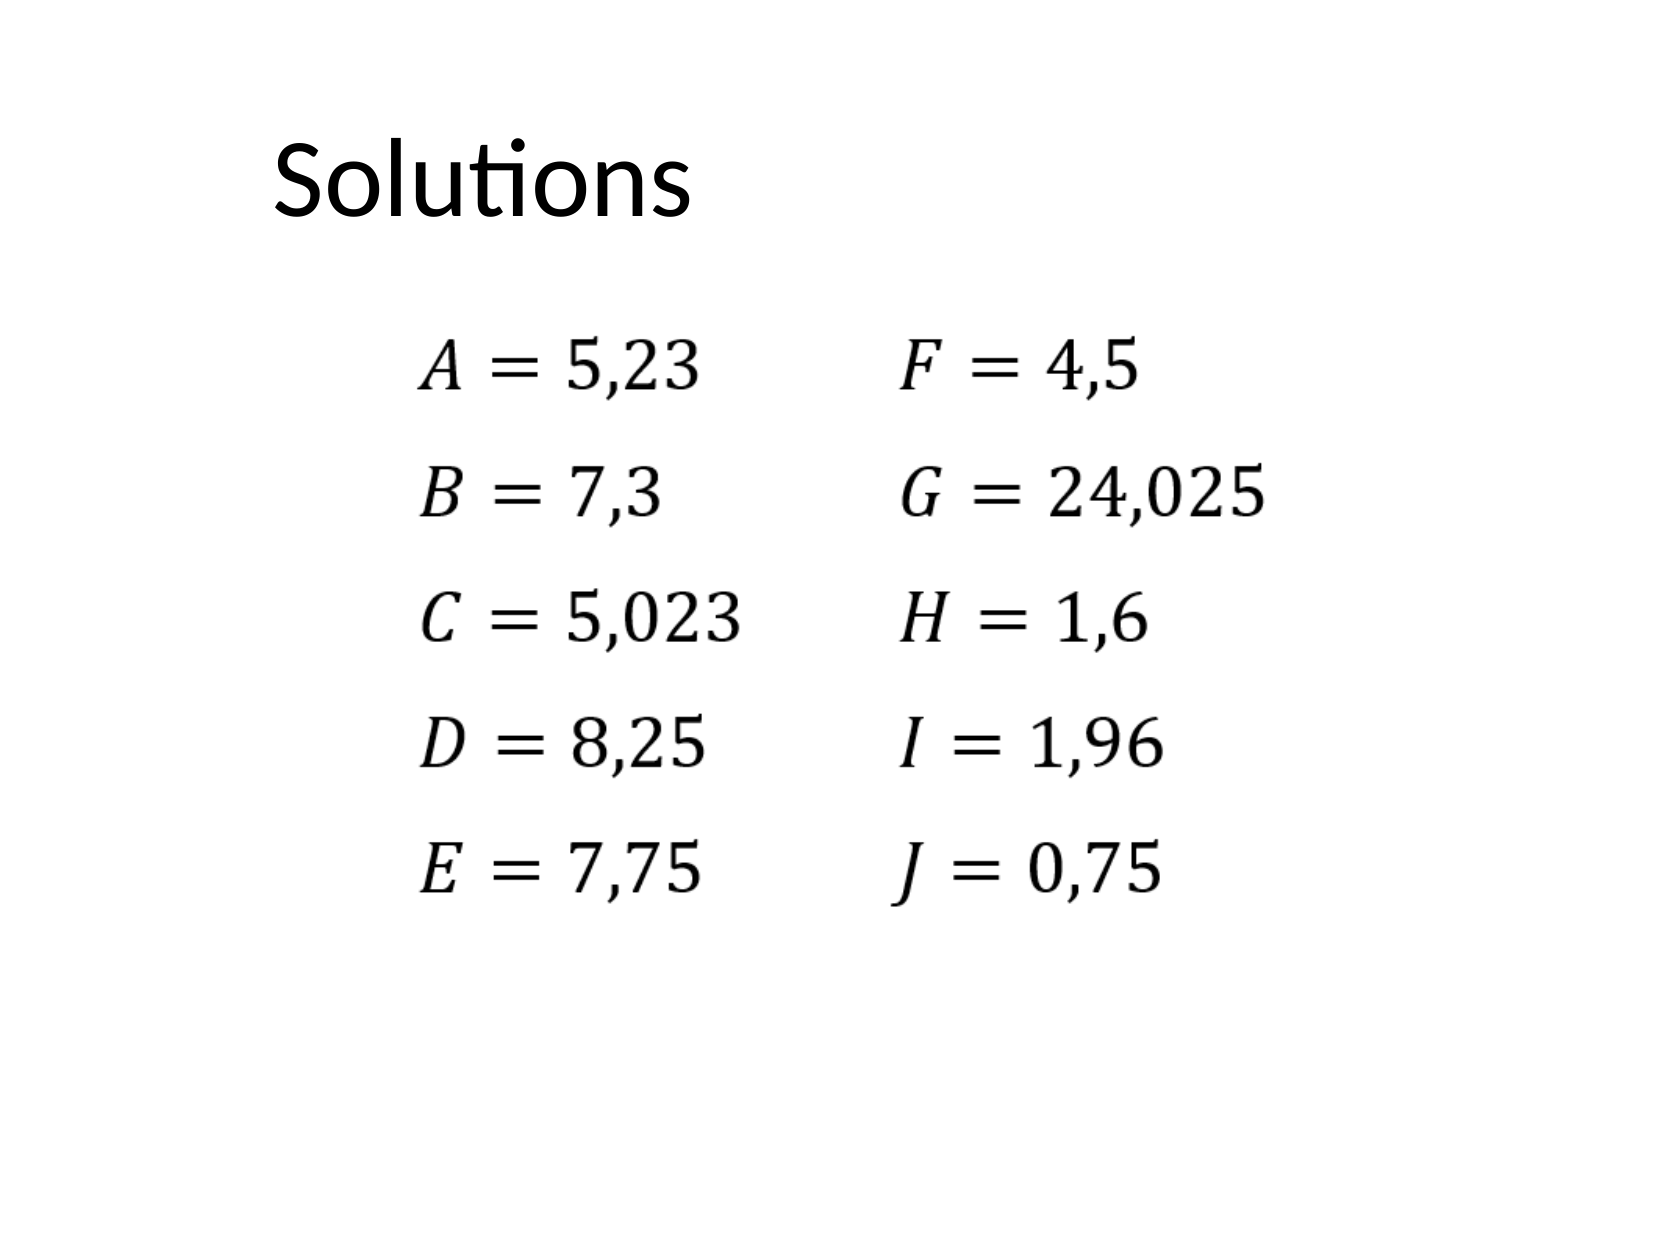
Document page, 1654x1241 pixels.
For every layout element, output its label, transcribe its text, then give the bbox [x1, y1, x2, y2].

picture [369, 316, 1285, 924]
text_box Solutions [257, 96, 1100, 248]
